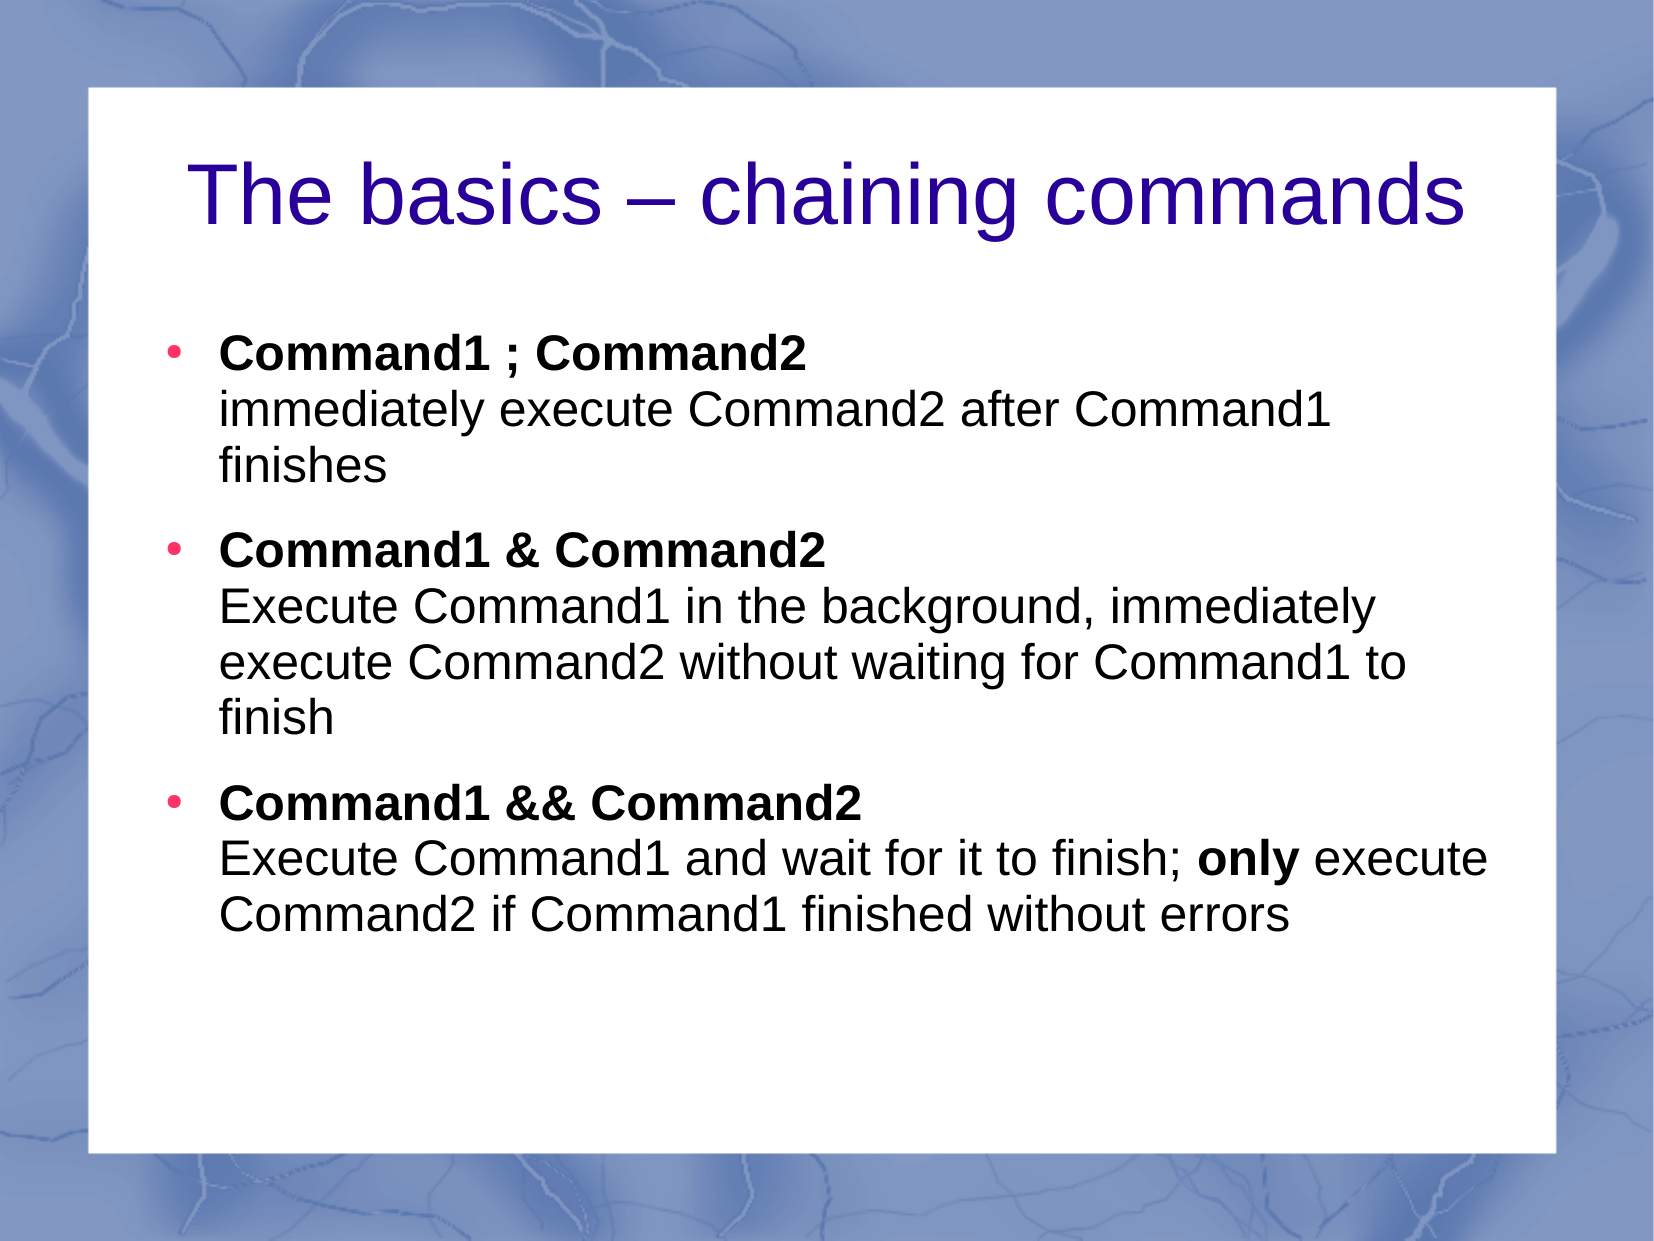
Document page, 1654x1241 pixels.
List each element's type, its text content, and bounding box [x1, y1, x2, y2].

list Command1 ; Command2 immediately execute Command2 after Command1 finishes Command1 & Command2 Execute Command1 in the background, immediately execute Command2 without waiting for Command1 to finish Command1 && Command2 Execute Command1 and wait for it to finish; only execute Command2 if Command1 finished without errors [147, 325, 1506, 1145]
title The basics – chaining commands [118, 90, 1536, 298]
picture [0, 0, 1654, 1241]
